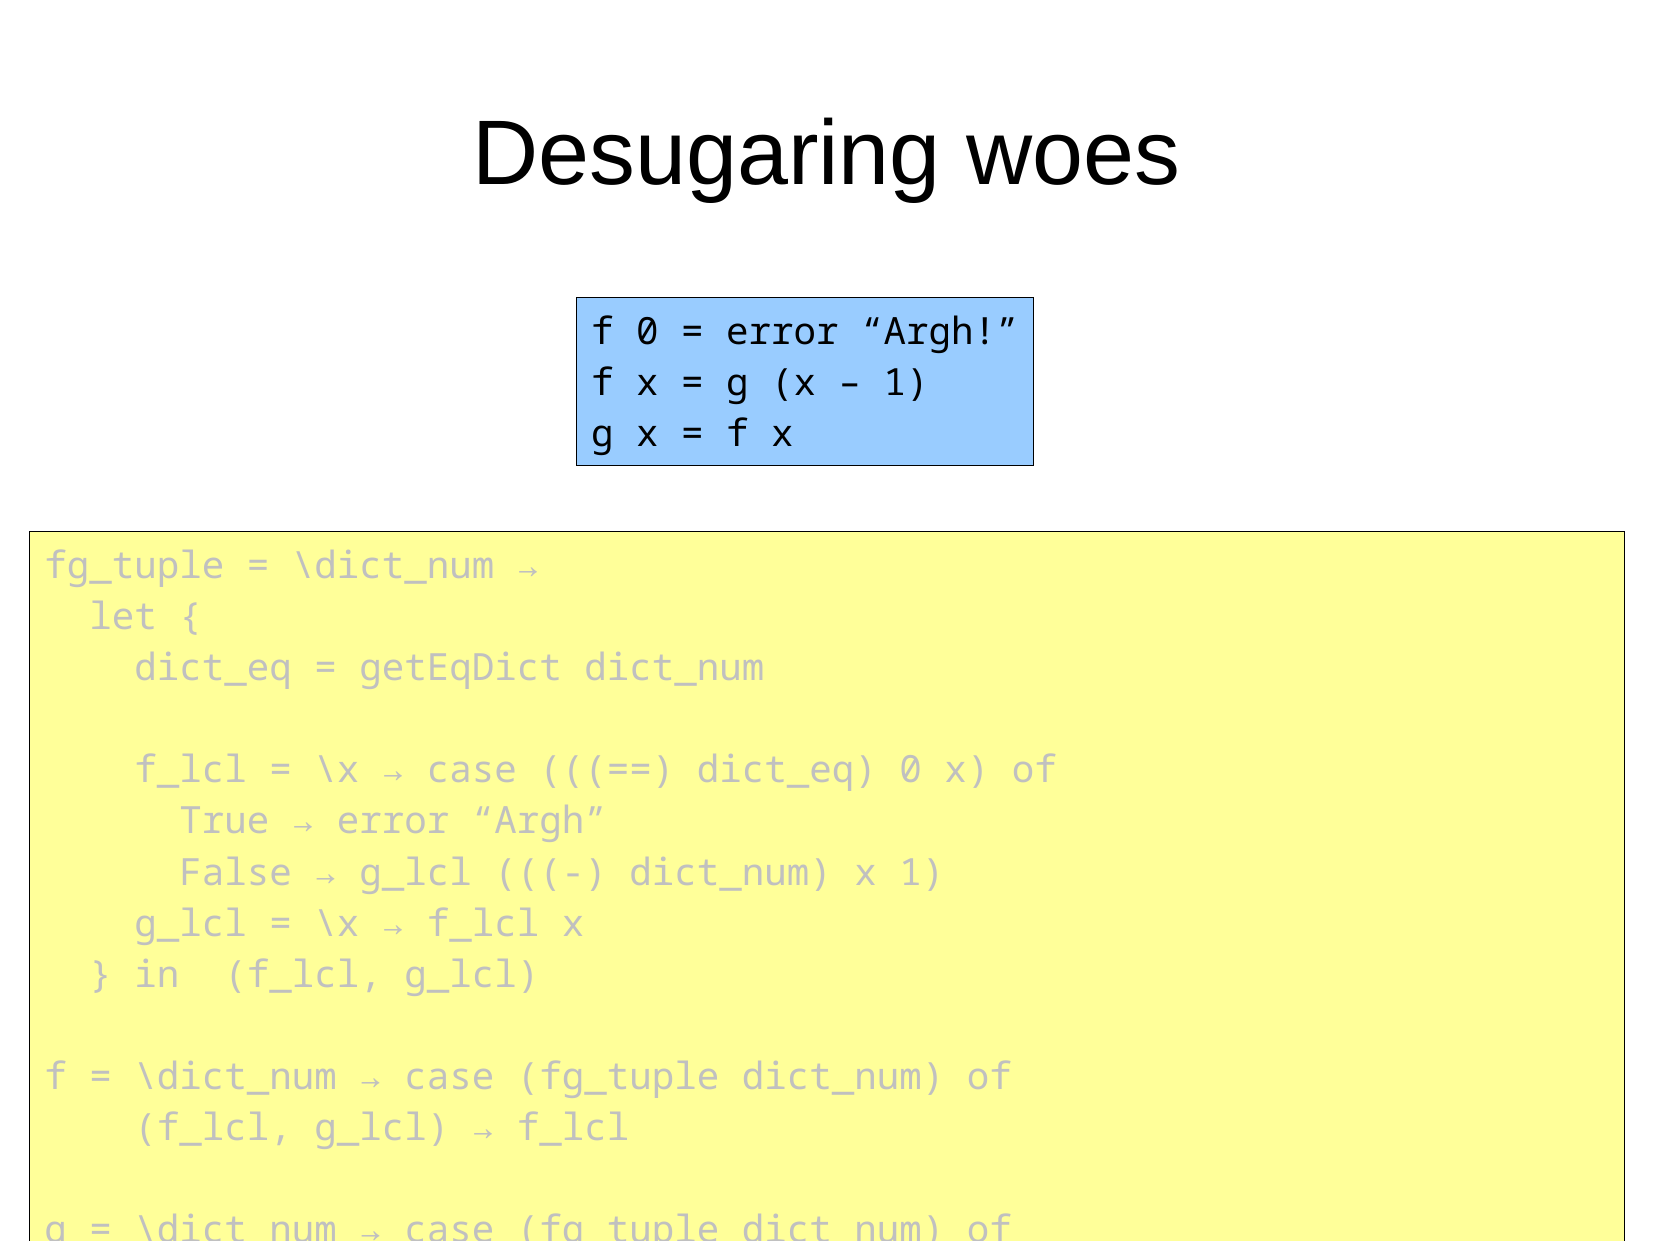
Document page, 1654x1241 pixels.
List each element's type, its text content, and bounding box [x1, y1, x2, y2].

text_box fg_tuple = \dict_num → let { dict_eq = getEqDict dict_num f_lcl = \x → case (((==) dict_eq) 0 x) of True → error “Argh” False → g_lcl (((-) dict_num) x 1) g_lcl = \x → f_lcl x } in (f_lcl, g_lcl) f = \dict_num → case (fg_tuple dict_num) of (f_lcl, g_lcl) → f_lcl g = \dict_num → case (fg_tuple dict_num) of (f_lcl, g_lcl) → g_lcl [29, 531, 1625, 1200]
title Desugaring woes [82, 56, 1571, 250]
text_box f 0 = error “Argh!” f x = g (x – 1) g x = f x [576, 297, 1034, 443]
